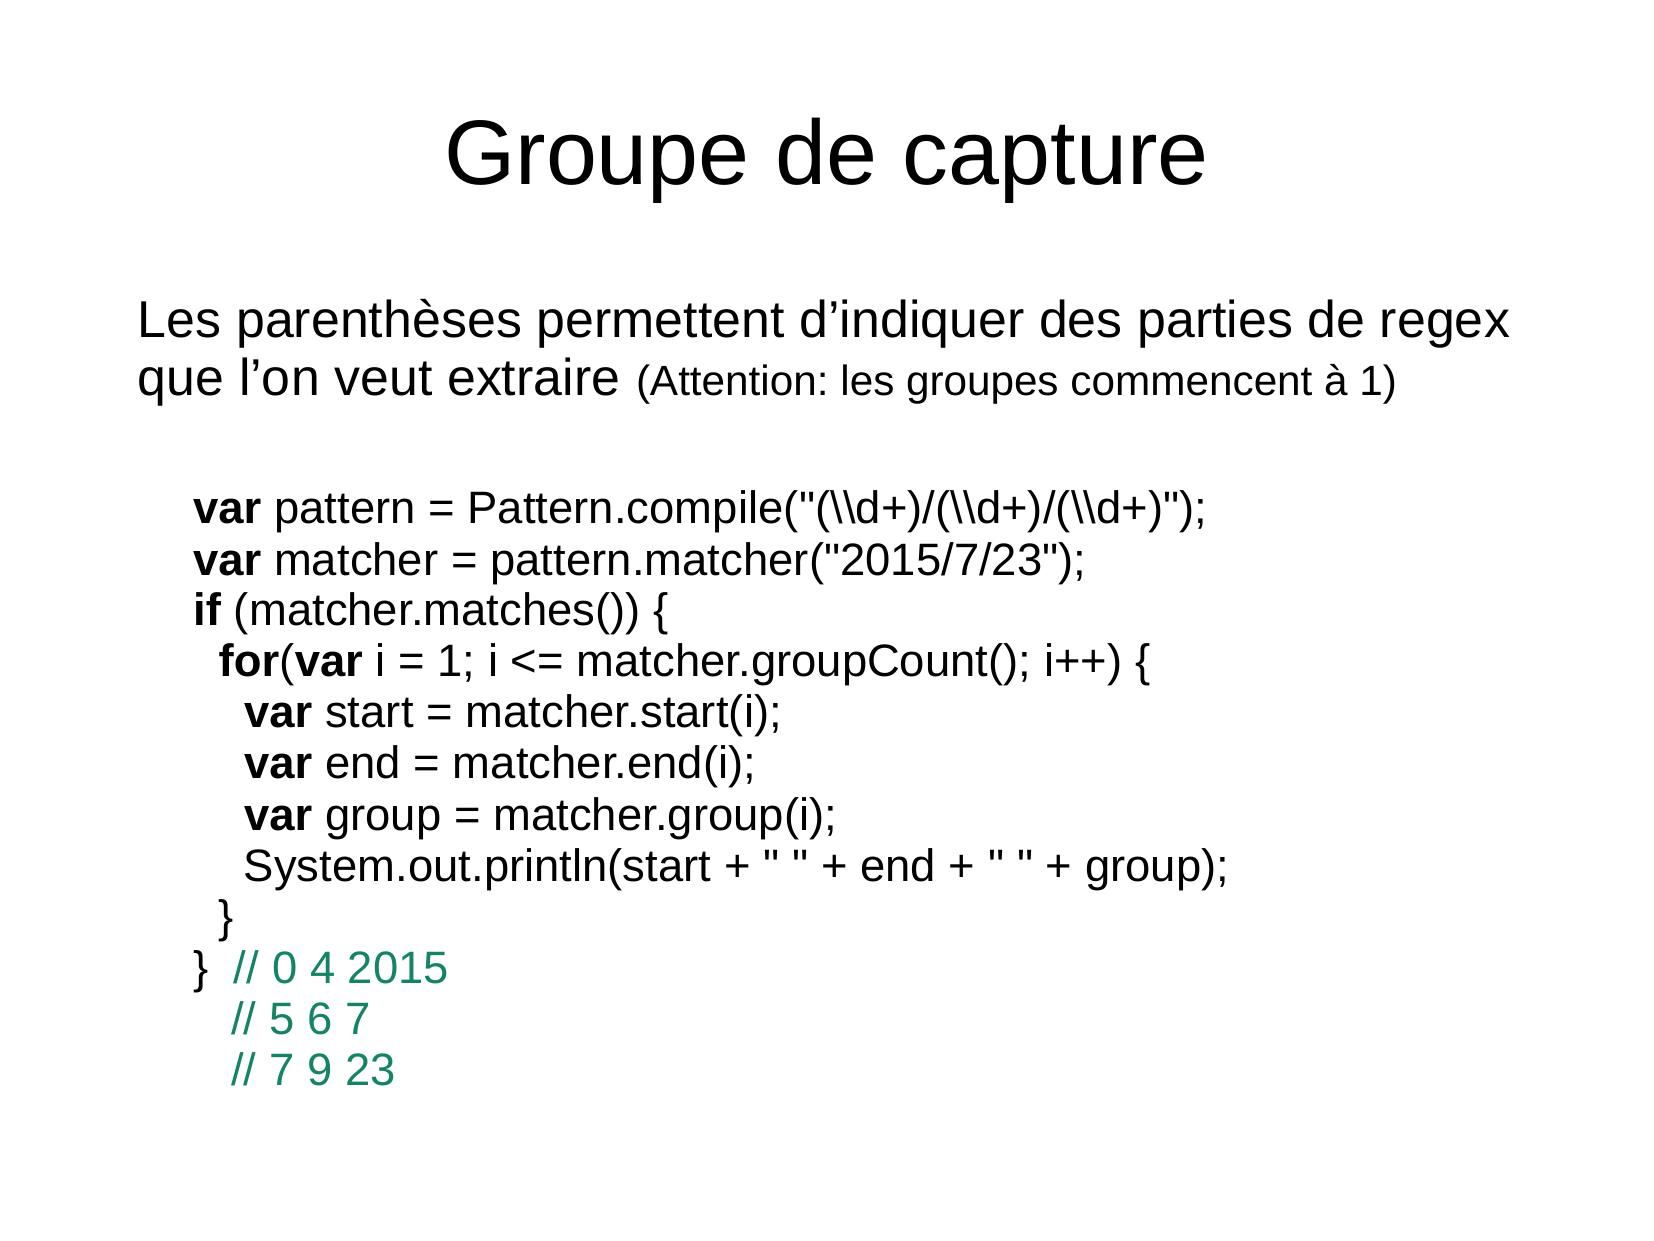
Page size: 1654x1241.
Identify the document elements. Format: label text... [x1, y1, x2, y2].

title Groupe de capture [82, 49, 1571, 257]
list Les parenthèses permettent d’indiquer des parties de regex que l’on veut extraire (Attention: les groupes commencent à 1) var pattern = Pattern.compile("(\\d+)/(\\d+)/(\\d+)"); var matcher = pattern.matcher("2015/7/23"); if (matcher.matches()) { for(var i = 1; i <= matcher.groupCount(); i++) { var start = matcher.start(i); var end = matcher.end(i); var group = matcher.group(i); System.out.println(start + " " + end + " " + group); } } // 0 4 2015 // 5 6 7 // 7 9 23 [82, 290, 1571, 1096]
